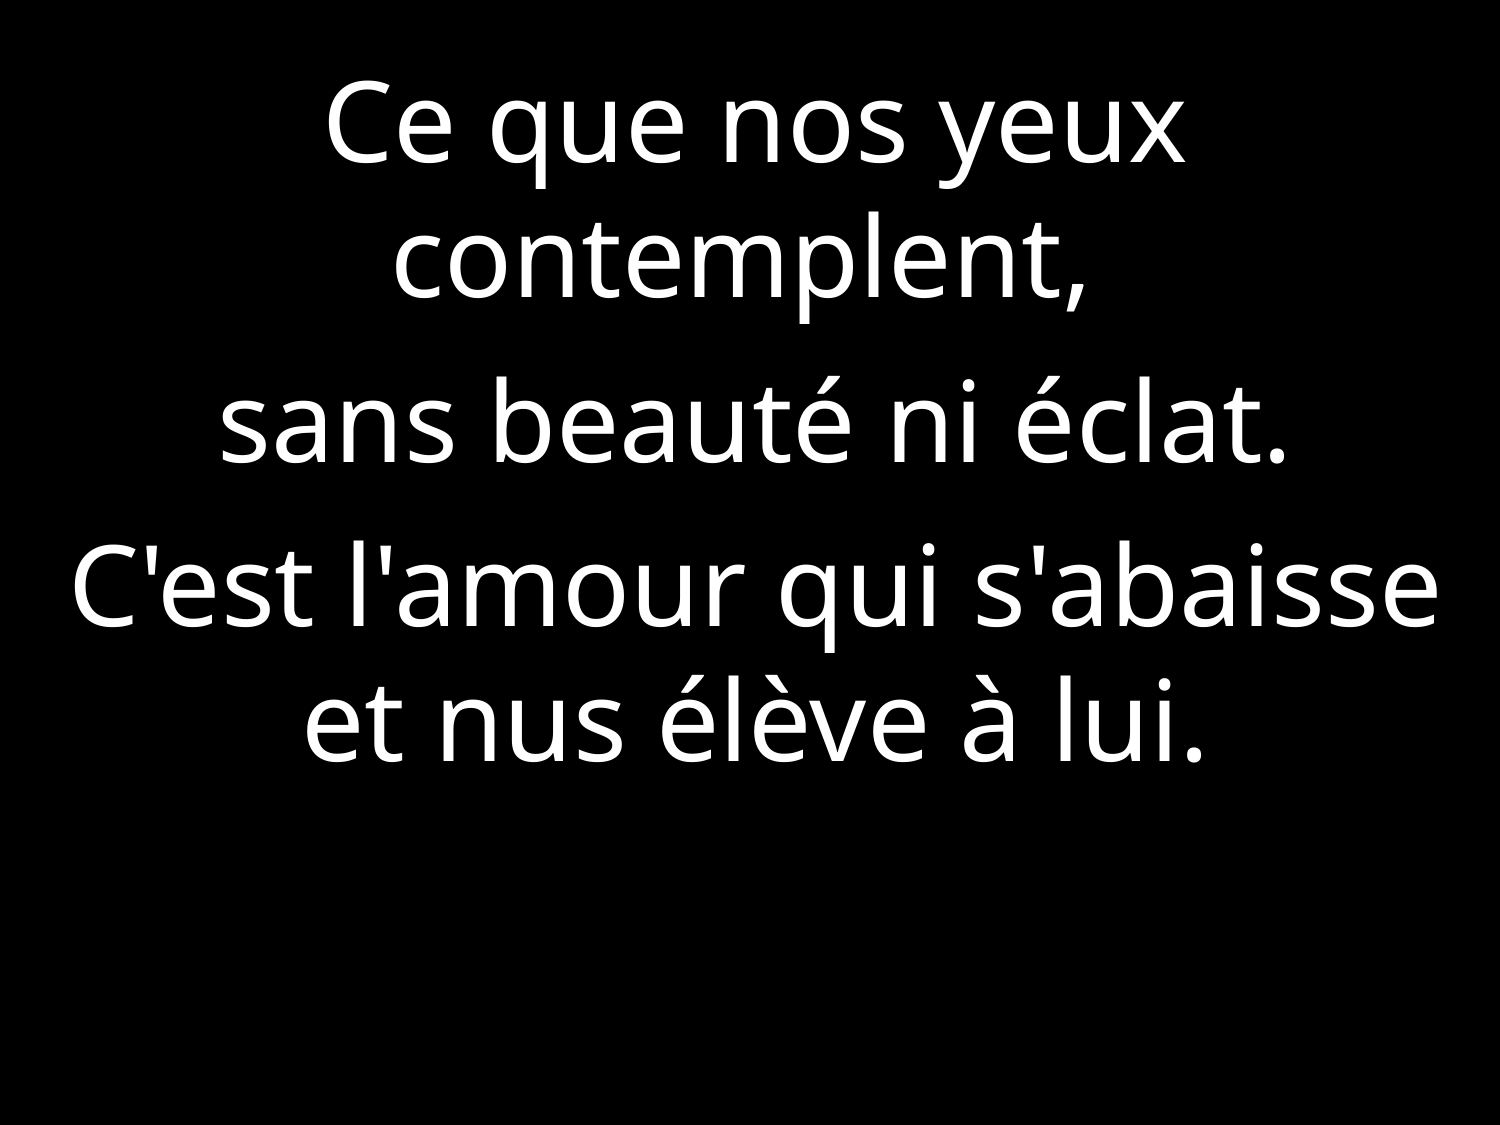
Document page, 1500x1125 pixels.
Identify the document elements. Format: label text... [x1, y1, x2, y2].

list Ce que nos yeux contemplent, sans beauté ni éclat. C'est l'amour qui s'abaisse et nus élève à lui. [17, 42, 1495, 1005]
